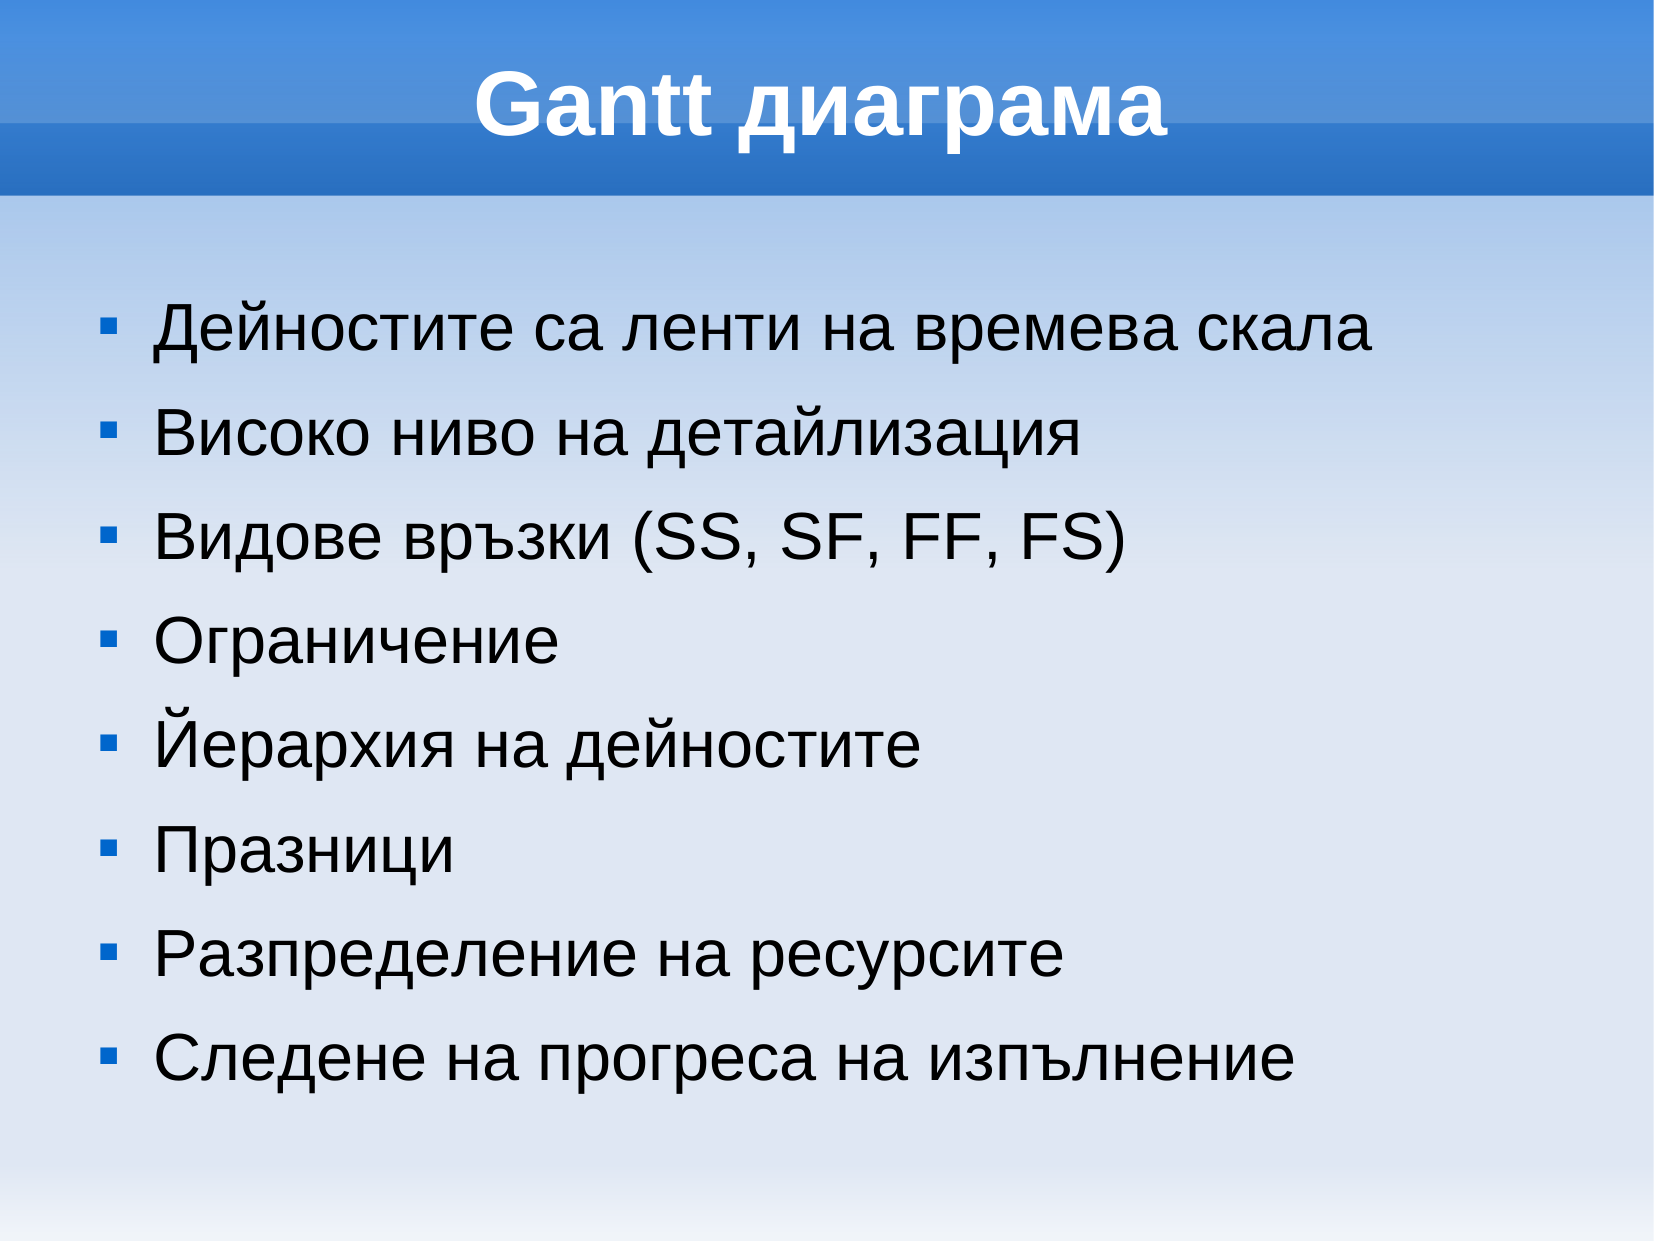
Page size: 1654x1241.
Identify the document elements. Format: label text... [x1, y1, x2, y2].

title Gantt диаграма [76, 7, 1565, 200]
list Дейностите са ленти на времева скала Високо ниво на детайлизация Видове връзки (SS, SF, FF, FS) Ограничение Йерархия на дейностите Празници Разпределение на ресурсите Следене на прогреса на изпълнение [82, 290, 1571, 1096]
picture [0, 0, 1654, 1241]
